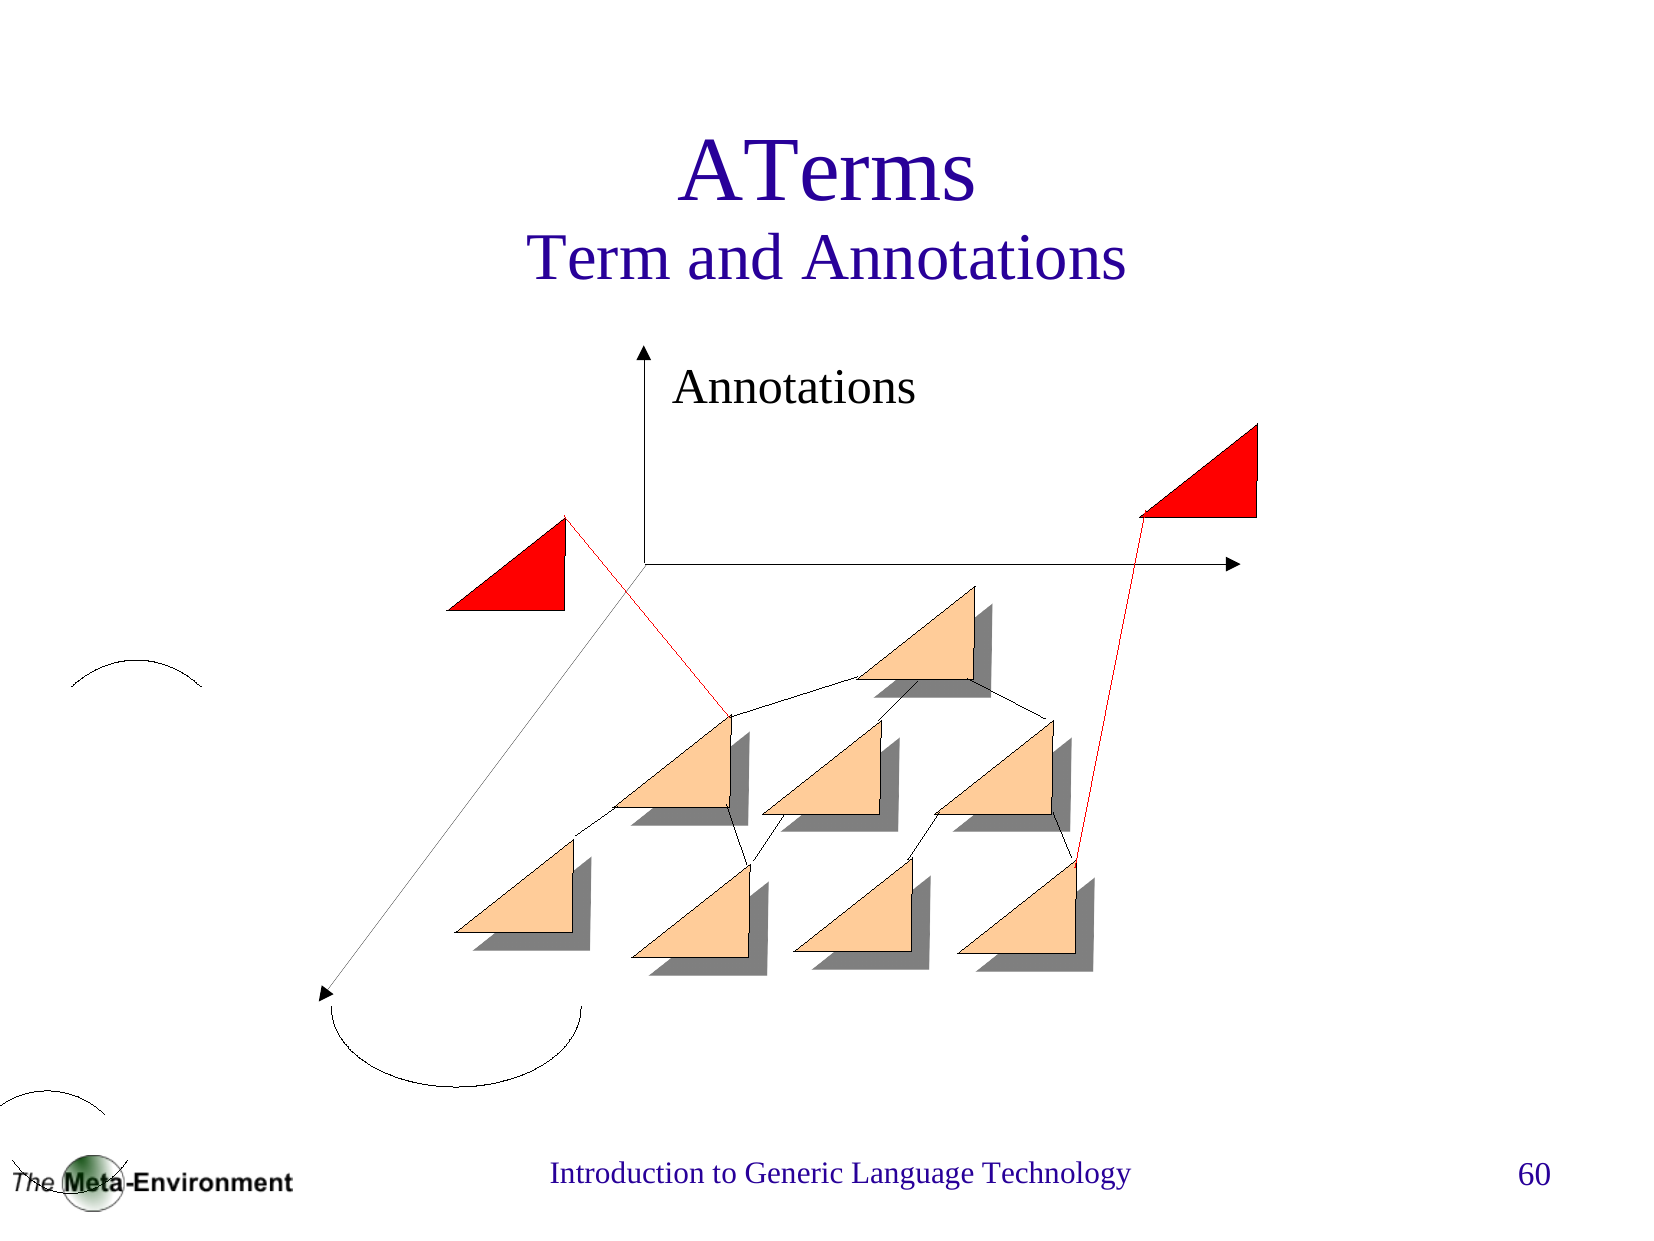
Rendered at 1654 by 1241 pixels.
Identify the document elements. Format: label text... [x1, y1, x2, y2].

text_box [446, 517, 566, 611]
text_box [934, 720, 1054, 815]
text_box Annotations [671, 359, 917, 420]
text_box [454, 839, 574, 933]
picture [13, 1155, 293, 1212]
text_box [631, 864, 751, 958]
text_box [762, 720, 882, 815]
text_box [793, 857, 913, 952]
text_box [957, 859, 1077, 954]
text_box [612, 714, 732, 808]
text_box [856, 586, 976, 680]
title ATerms Term and Annotations [121, 102, 1534, 311]
text_box [1139, 423, 1258, 518]
